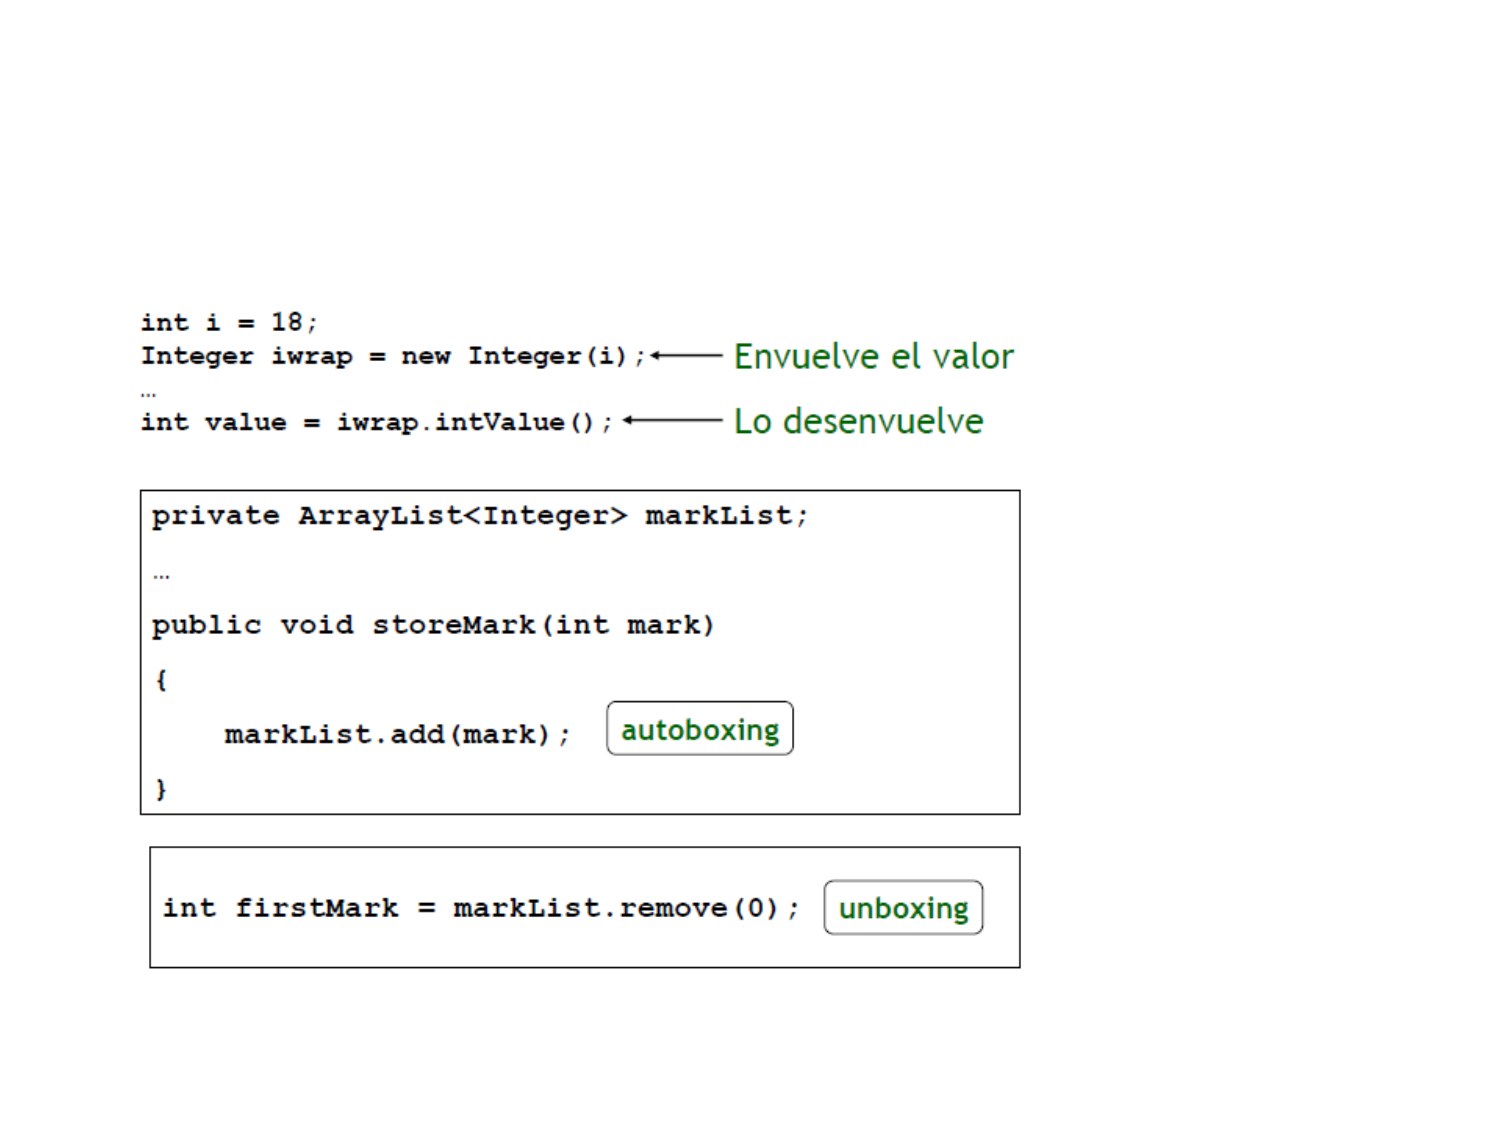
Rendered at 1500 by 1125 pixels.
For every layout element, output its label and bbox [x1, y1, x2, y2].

picture [123, 479, 1057, 990]
picture [100, 290, 1030, 462]
